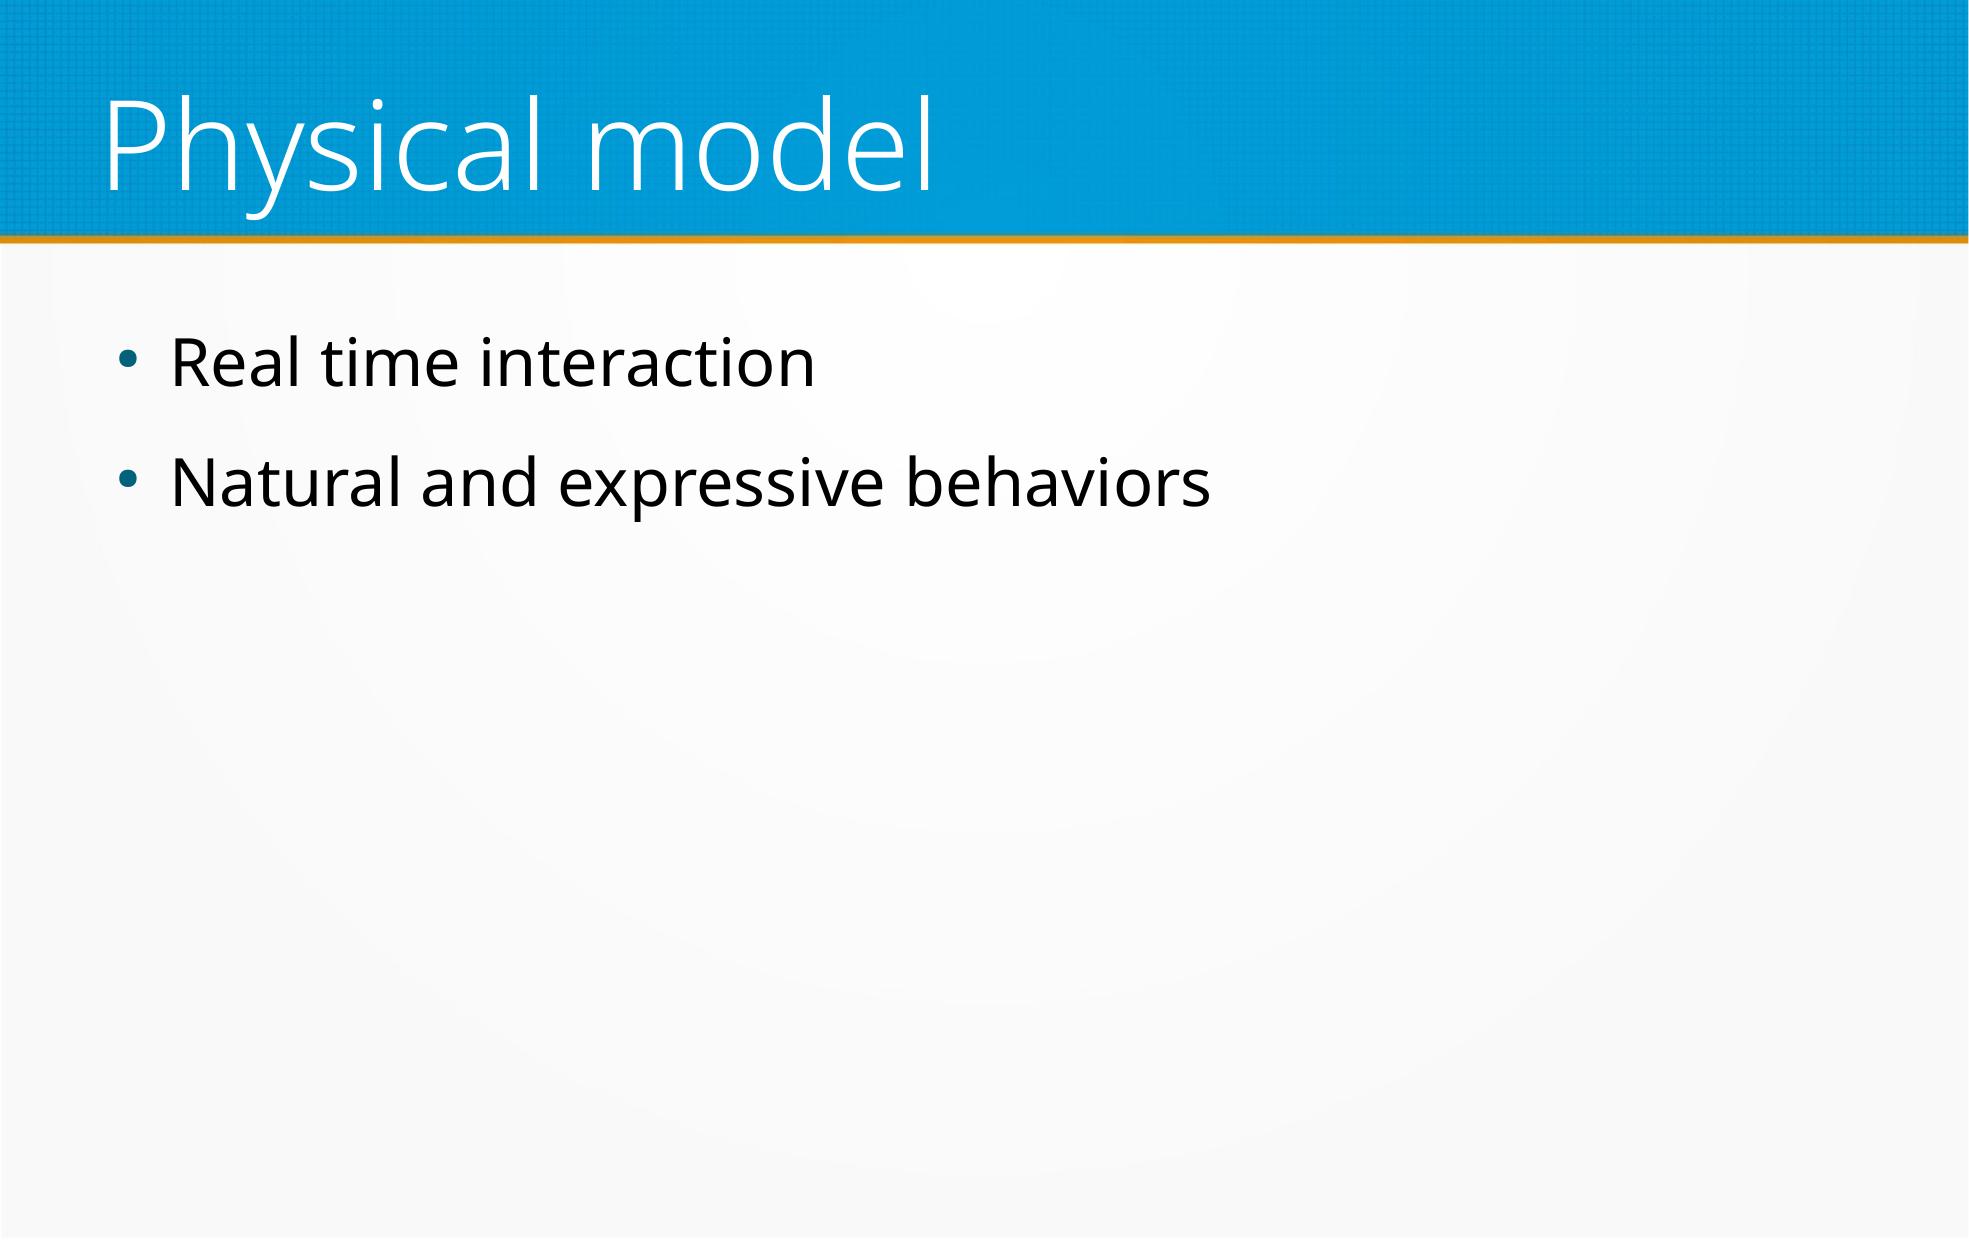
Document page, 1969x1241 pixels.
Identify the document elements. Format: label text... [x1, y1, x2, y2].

picture [0, 233, 1969, 1241]
title Physical model [98, 19, 1870, 227]
list Real time interaction Natural and expressive behaviors [98, 315, 1861, 1081]
